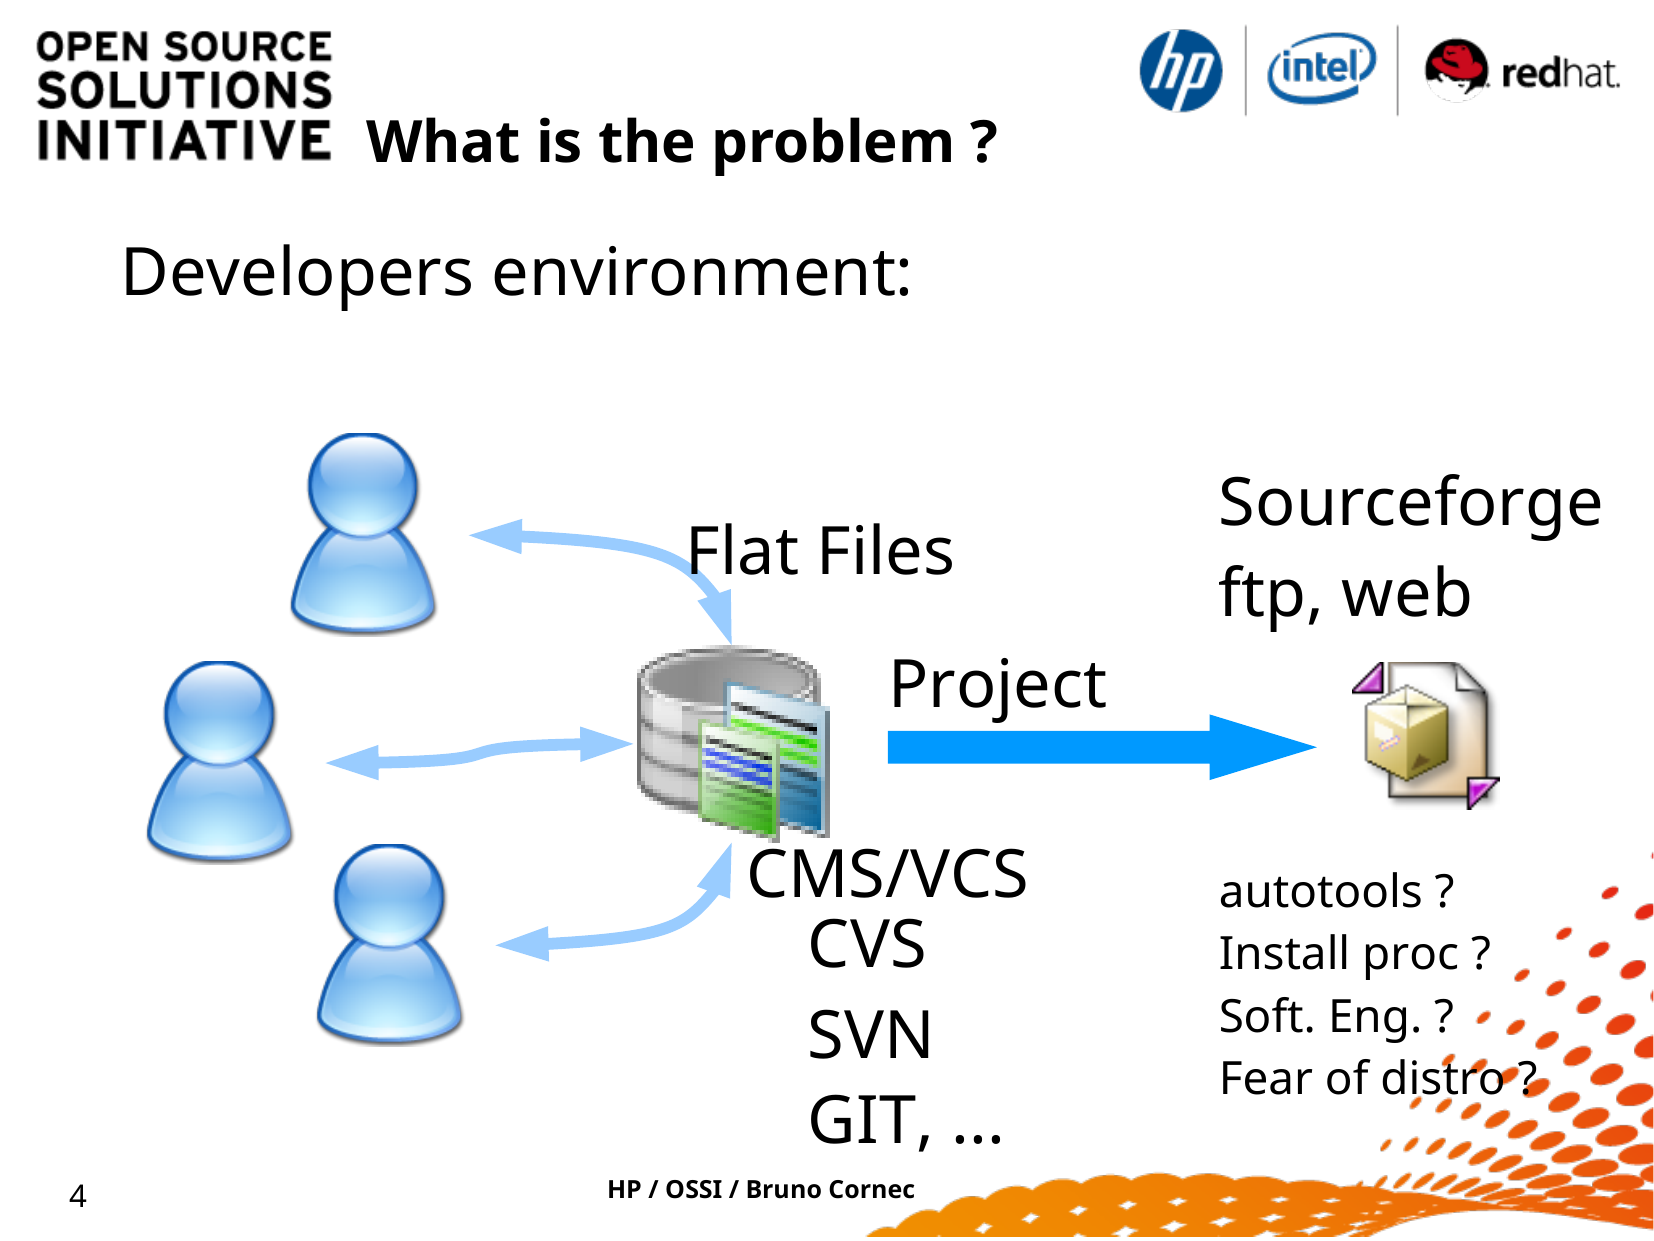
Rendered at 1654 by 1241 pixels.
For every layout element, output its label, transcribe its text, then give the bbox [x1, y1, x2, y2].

text_box Sourceforge ftp, web [1218, 454, 1558, 610]
text_box Project [888, 635, 1176, 730]
text_box autotools ? Install proc ? Soft. Eng. ? Fear of distro ? [1219, 858, 1546, 1071]
text_box CVS [807, 896, 957, 983]
title What is the problem ? [366, 62, 1280, 224]
text_box SVN [807, 987, 961, 1072]
text_box Flat Files [685, 503, 1013, 590]
text_box GIT, ... [807, 1072, 1050, 1159]
text_box [887, 714, 1317, 781]
text_box CMS/VCS [745, 826, 992, 913]
text_box Project [888, 764, 1176, 972]
text_box Developers environment: [120, 224, 816, 311]
picture [0, 0, 1654, 1237]
